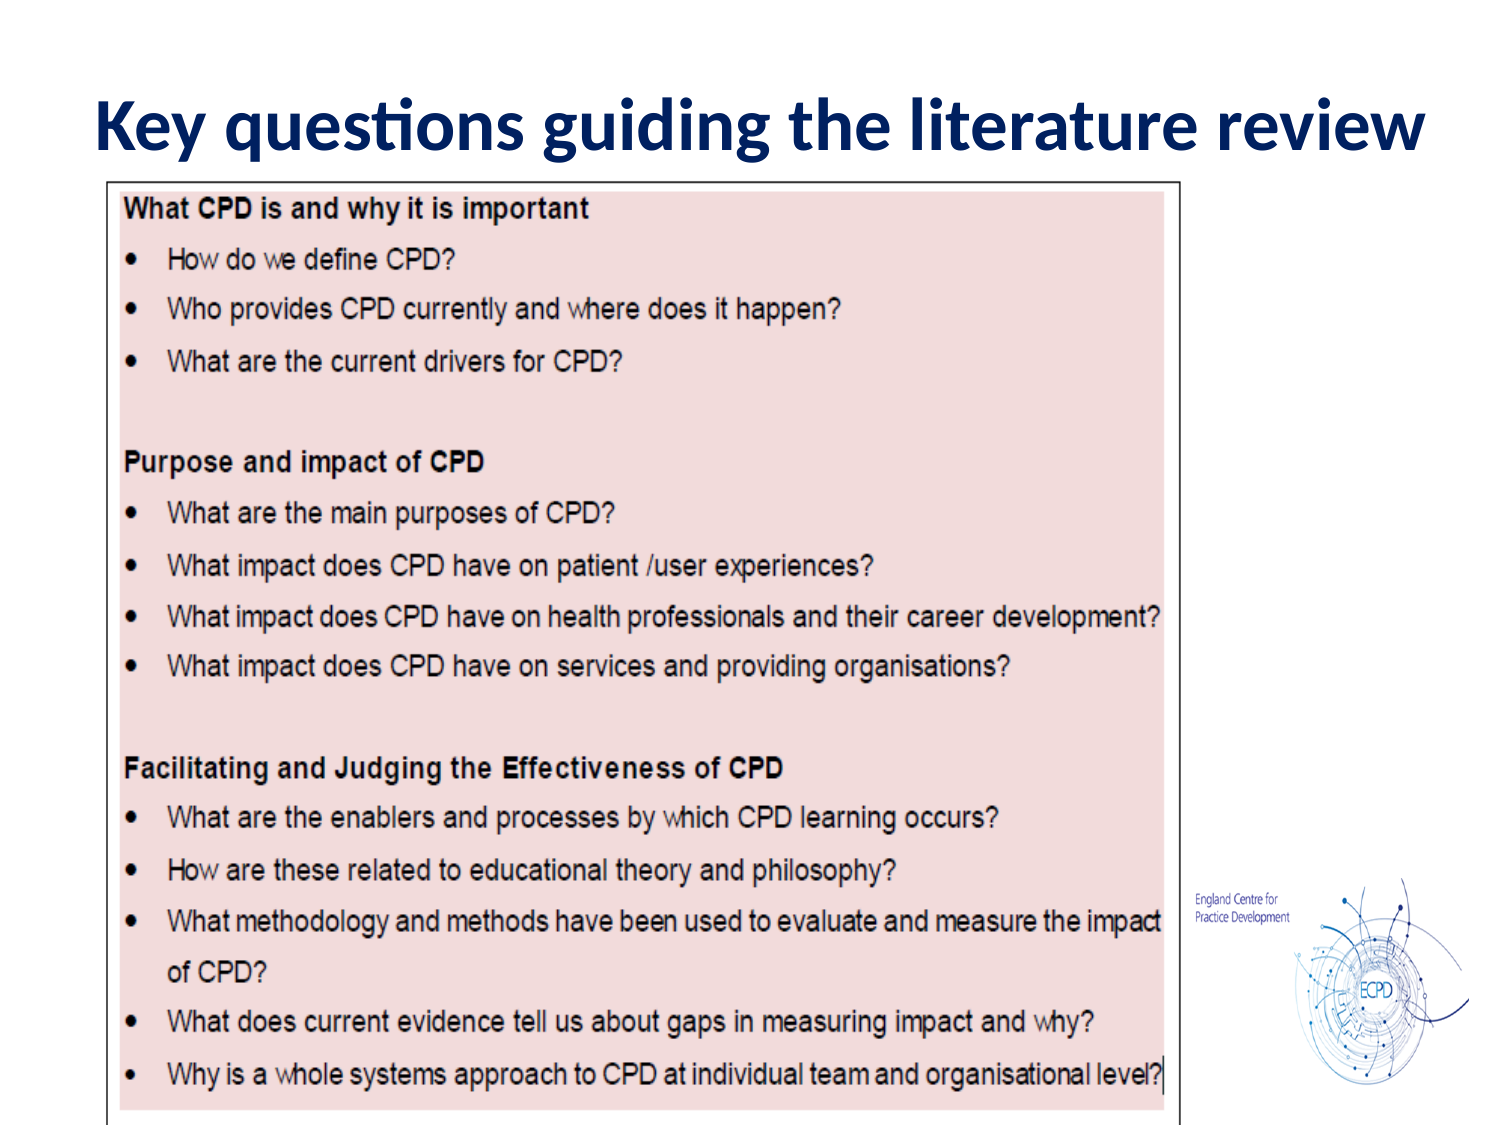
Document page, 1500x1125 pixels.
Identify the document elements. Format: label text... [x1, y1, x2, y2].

title Key questions guiding the literature review [41, 45, 1483, 197]
picture [103, 197, 1469, 1125]
